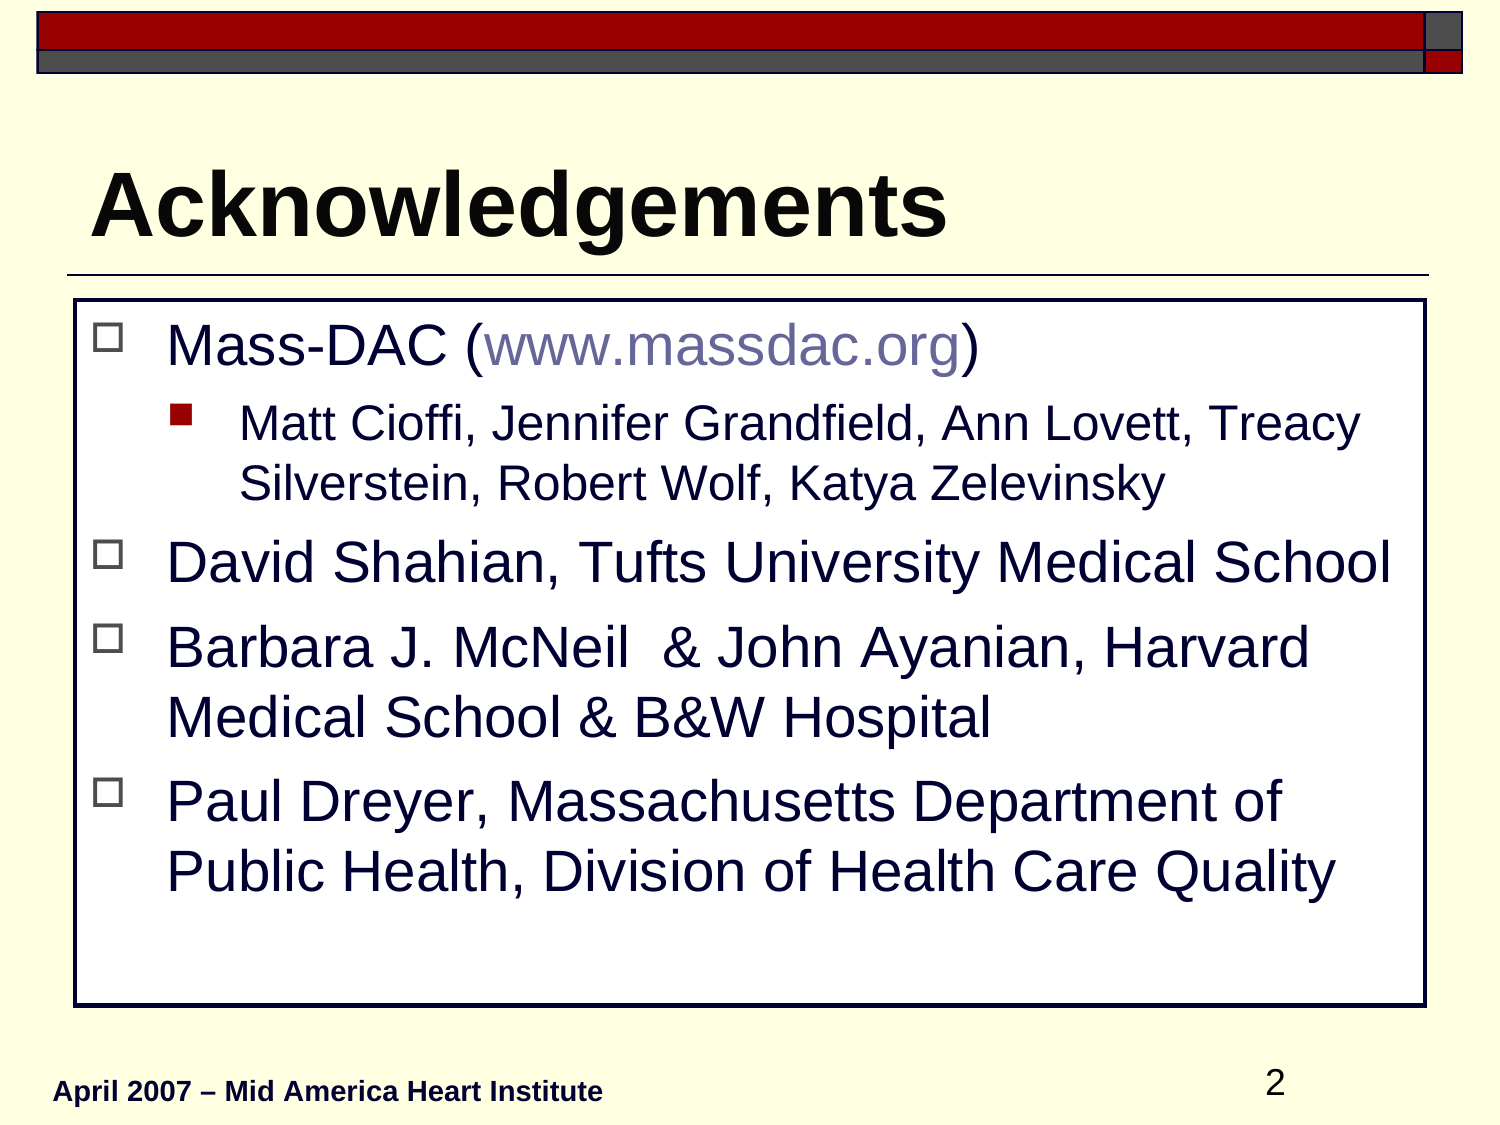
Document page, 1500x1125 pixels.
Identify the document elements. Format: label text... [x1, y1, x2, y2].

list Mass-DAC (www.massdac.org) Matt Cioffi, Jennifer Grandfield, Ann Lovett, Treacy Silverstein, Robert Wolf, Katya Zelevinsky David Shahian, Tufts University Medical School Barbara J. McNeil & John Ayanian, Harvard Medical School & B&W Hospital Paul Dreyer, Massachusetts Department of Public Health, Division of Health Care Quality [75, 299, 1426, 1006]
title Acknowledgements [75, 87, 1426, 263]
